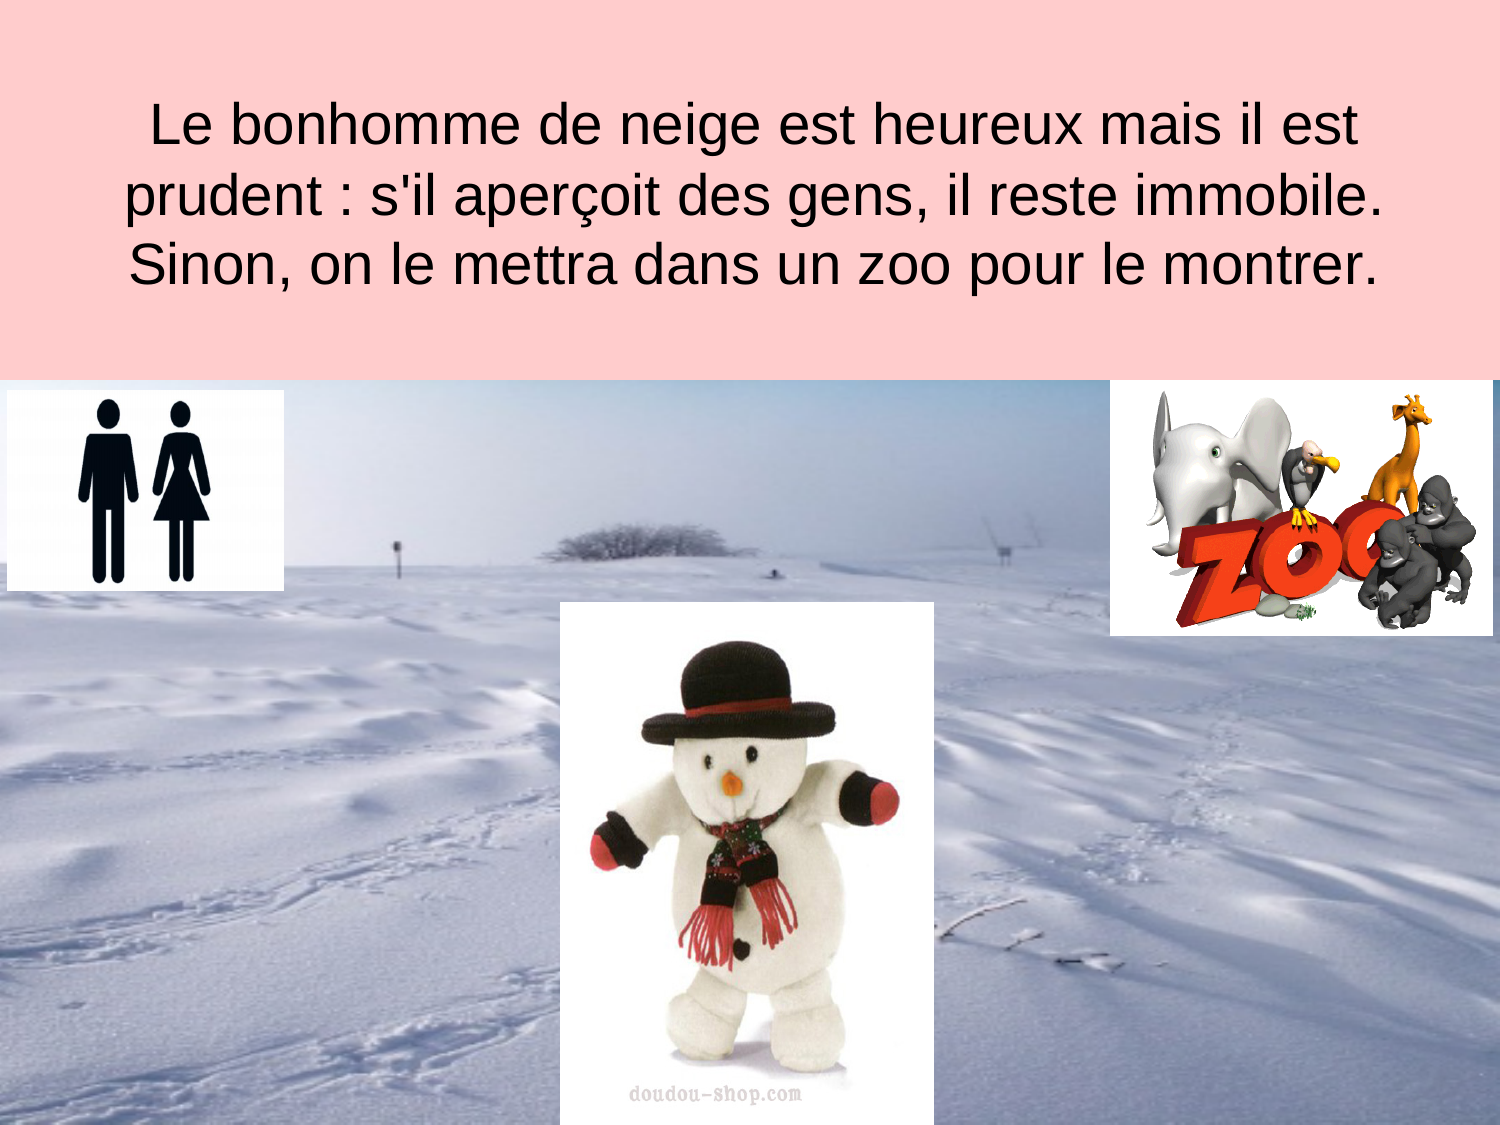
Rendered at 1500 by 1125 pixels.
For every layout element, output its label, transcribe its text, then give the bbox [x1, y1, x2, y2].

picture [0, 380, 1500, 1125]
title Le bonhomme de neige est heureux mais il est prudent : s'il aperçoit des gens, il reste immobile. Sinon, on le mettra dans un zoo pour le montrer. [75, 45, 1436, 339]
